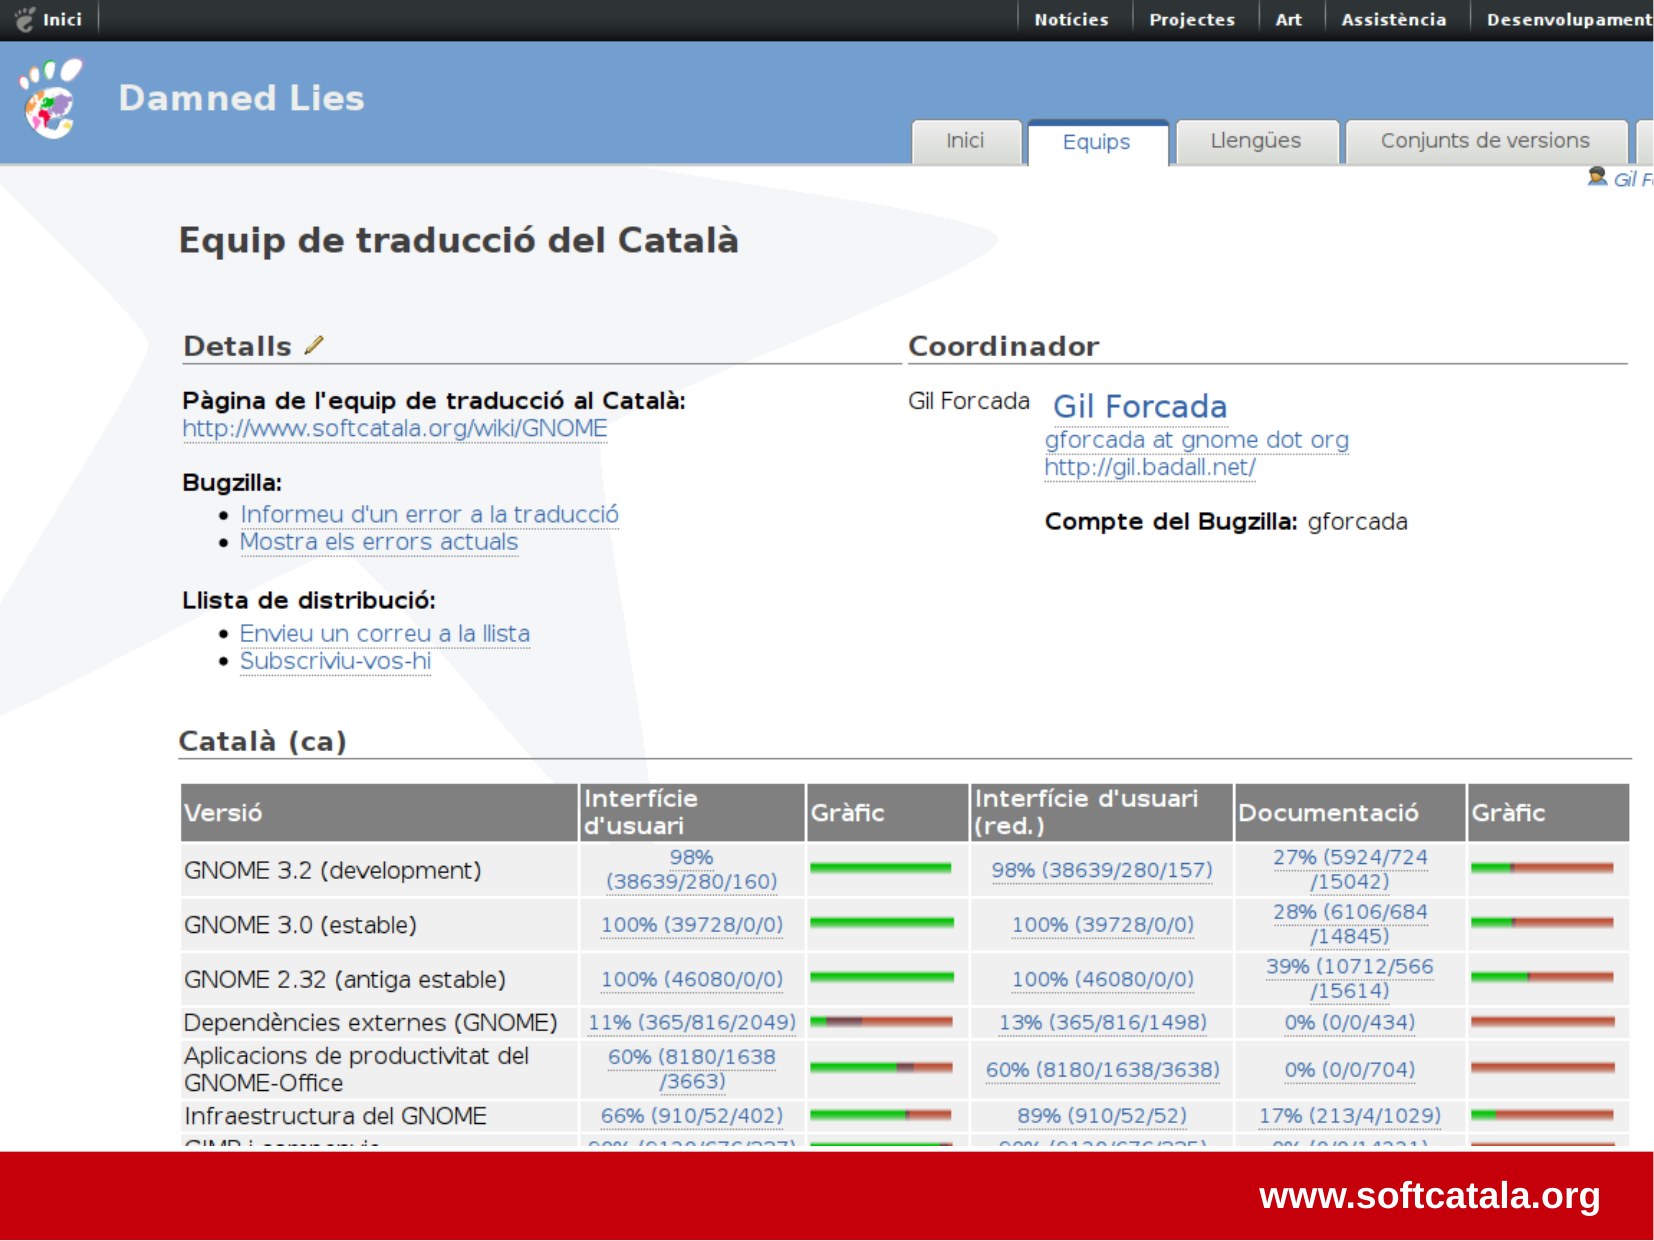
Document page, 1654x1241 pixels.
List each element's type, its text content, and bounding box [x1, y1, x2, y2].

picture [0, 0, 1654, 1146]
text_box www.softcatala.org [0, 1151, 1654, 1241]
